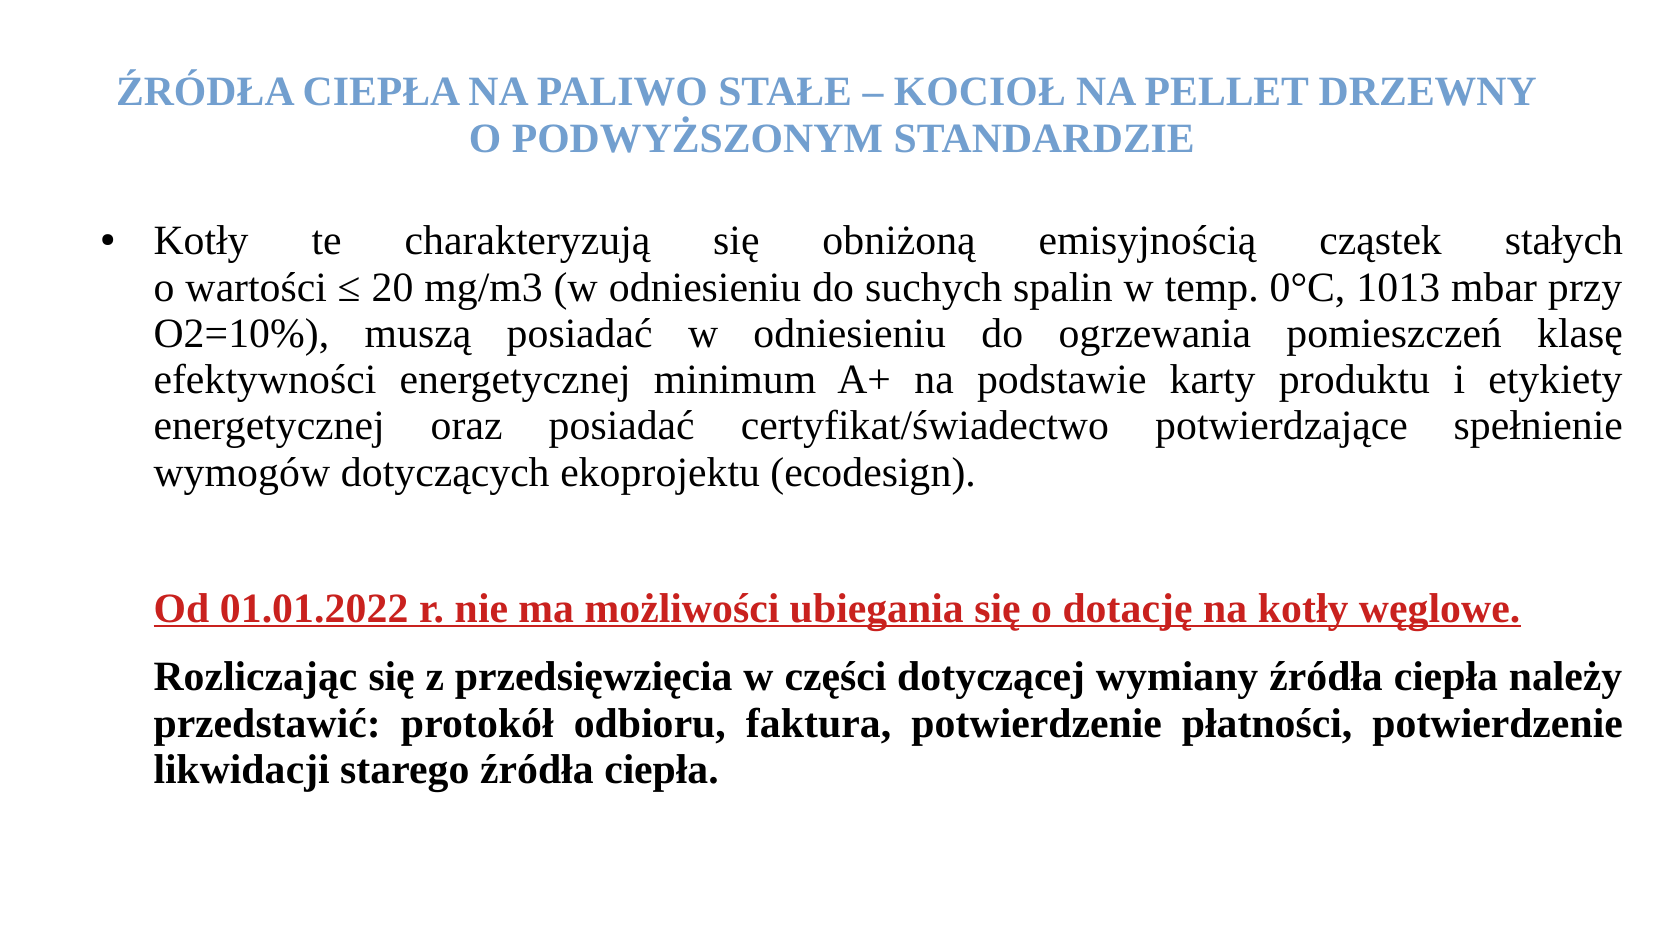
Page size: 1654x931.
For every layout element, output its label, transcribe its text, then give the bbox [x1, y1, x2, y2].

list Kotły te charakteryzują się obniżoną emisyjnością cząstek stałych o wartości ≤ 20 mg/m3 (w odniesieniu do suchych spalin w temp. 0°C, 1013 mbar przy O2=10%), muszą posiadać w odniesieniu do ogrzewania pomieszczeń klasę efektywności energetycznej minimum A+ na podstawie karty produktu i etykiety energetycznej oraz posiadać certyfikat/świadectwo potwierdzające spełnienie wymogów dotyczących ekoprojektu (ecodesign). Od 01.01.2022 r. nie ma możliwości ubiegania się o dotację na kotły węglowe. Rozliczając się z przedsięwzięcia w części dotyczącej wymiany źródła ciepła należy przedstawić: protokół odbioru, faktura, potwierdzenie płatności, potwierdzenie likwidacji starego źródła ciepła. [82, 217, 1625, 886]
title ŹRÓDŁA CIEPŁA NA PALIWO STAŁE – KOCIOŁ NA PELLET DRZEWNY O PODWYŻSZONYM STANDARDZIE [82, 37, 1571, 193]
